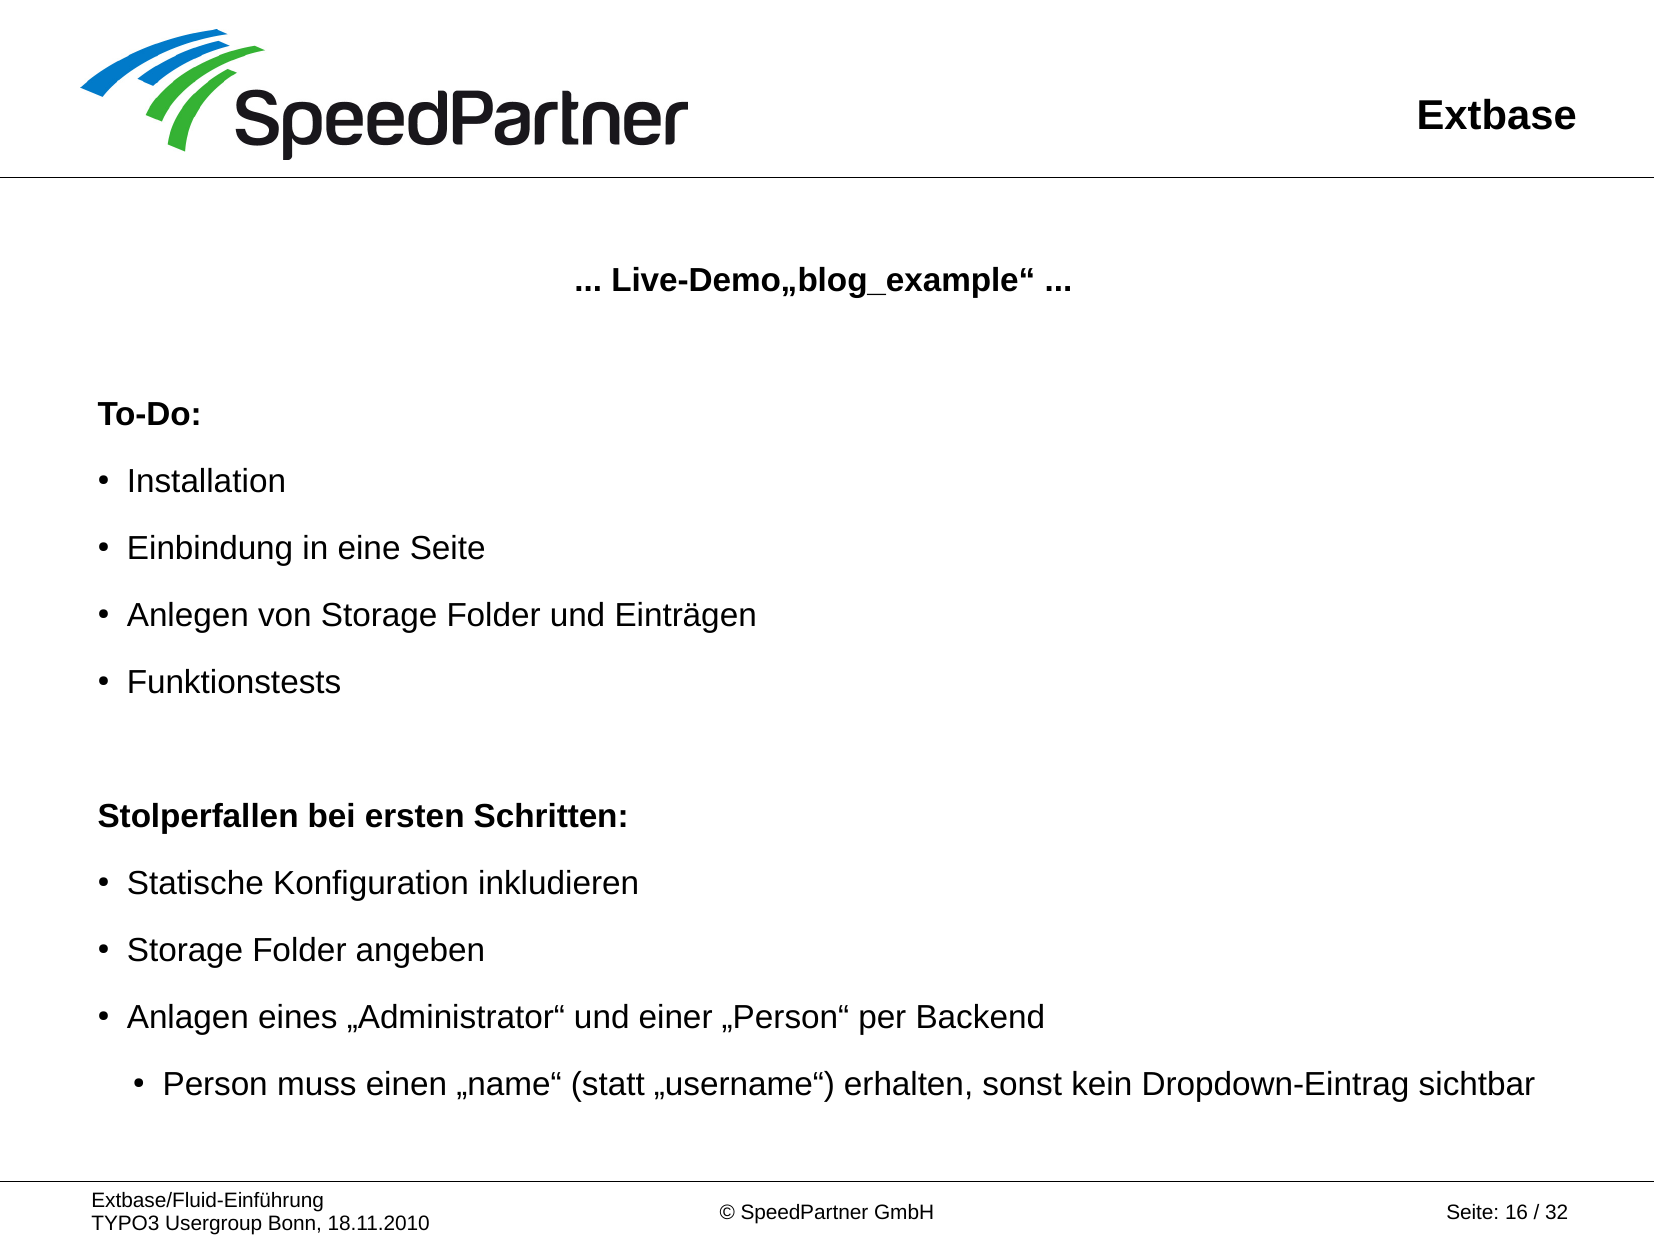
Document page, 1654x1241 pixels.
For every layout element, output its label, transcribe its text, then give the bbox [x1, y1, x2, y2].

text_box ... Live-Demo„blog_example“ ... To-Do: Installation Einbindung in eine Seite Anlegen von Storage Folder und Einträgen Funktionstests Stolperfallen bei ersten Schritten: Statische Konfiguration inkludieren Storage Folder angeben Anlagen eines „Administrator“ und einer „Person“ per Backend Person muss einen „name“ (statt „username“) erhalten, sonst kein Dropdown-Eintrag sichtbar [82, 253, 1565, 1151]
picture [80, 29, 688, 160]
title Extbase [590, 70, 1577, 160]
